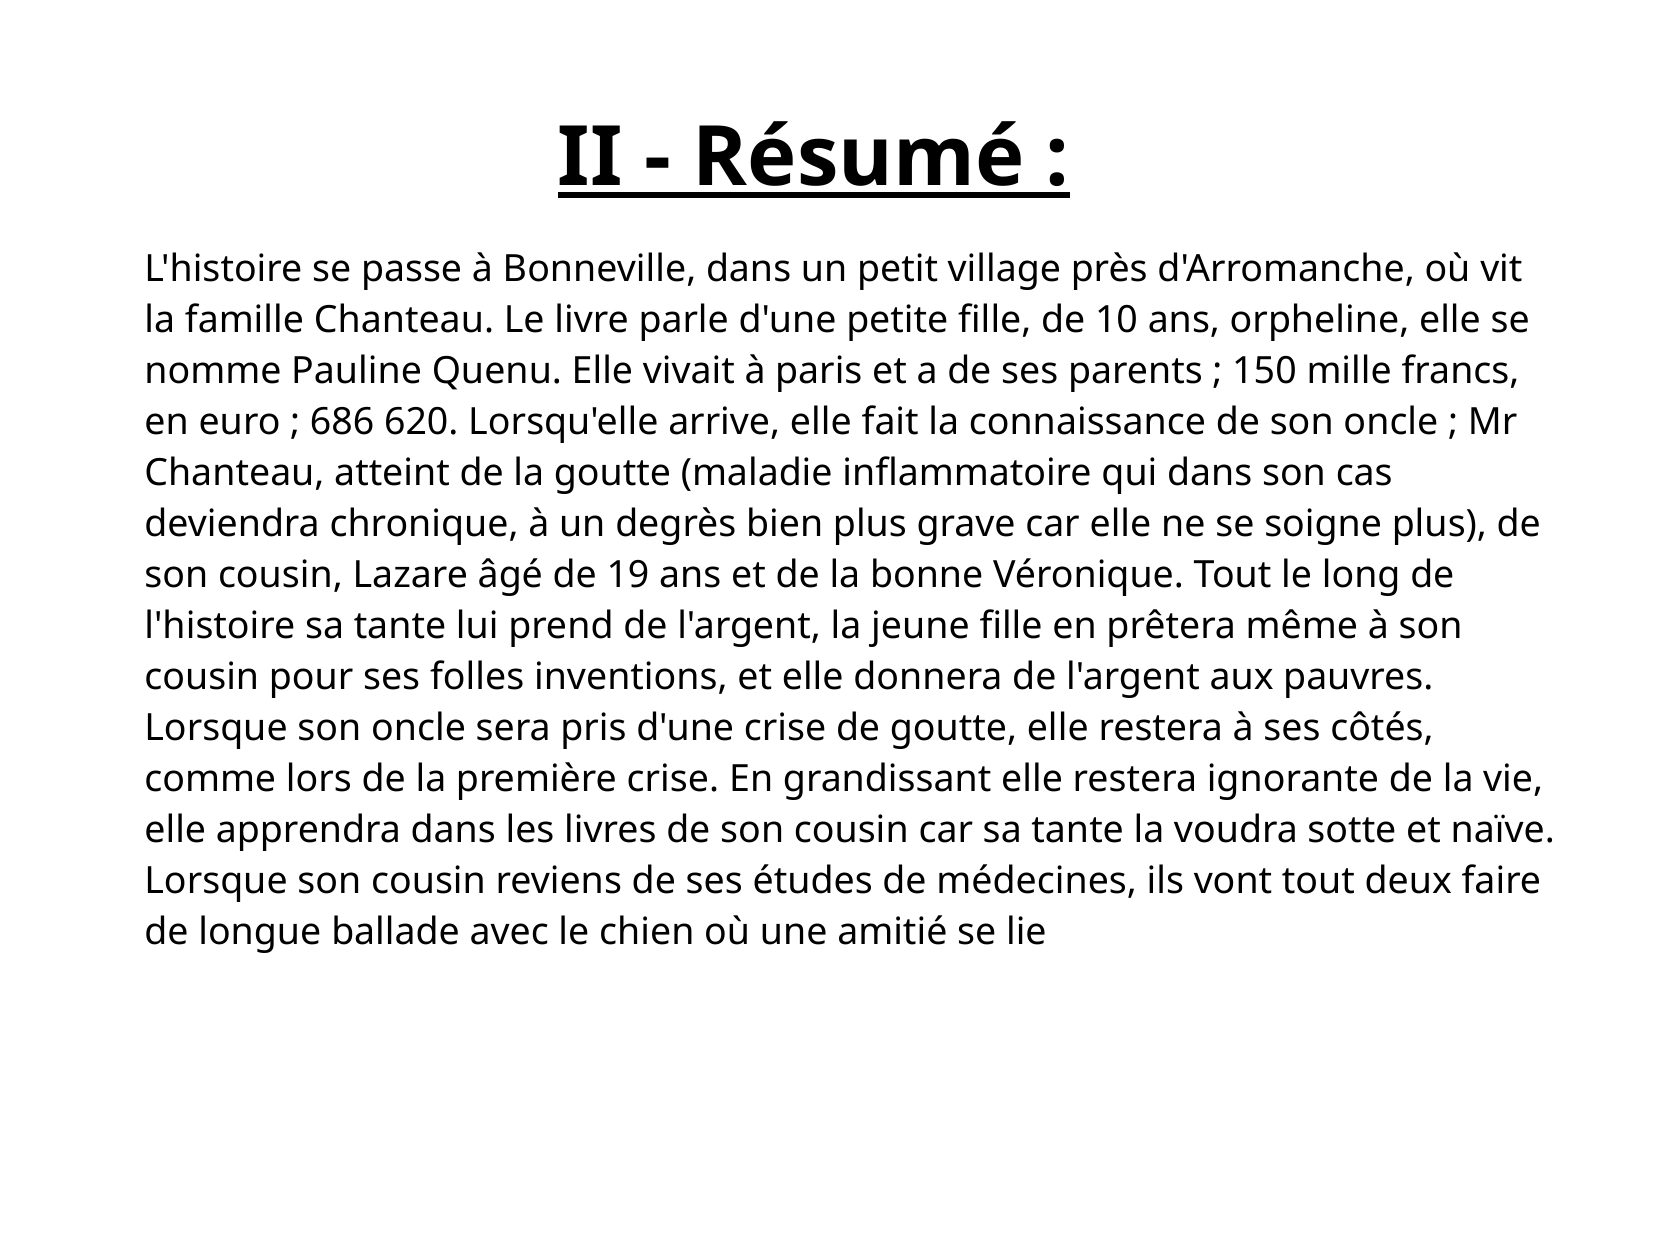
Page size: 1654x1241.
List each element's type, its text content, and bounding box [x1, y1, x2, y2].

title II - Résumé : [82, 49, 1571, 257]
list L'histoire se passe à Bonneville, dans un petit village près d'Arromanche, où vit la famille Chanteau. Le livre parle d'une petite fille, de 10 ans, orpheline, elle se nomme Pauline Quenu. Elle vivait à paris et a de ses parents ; 150 mille francs, en euro ; 686 620. Lorsqu'elle arrive, elle fait la connaissance de son oncle ; Mr Chanteau, atteint de la goutte (maladie inflammatoire qui dans son cas deviendra chronique, à un degrès bien plus grave car elle ne se soigne plus), de son cousin, Lazare âgé de 19 ans et de la bonne Véronique. Tout le long de l'histoire sa tante lui prend de l'argent, la jeune fille en prêtera même à son cousin pour ses folles inventions, et elle donnera de l'argent aux pauvres. Lorsque son oncle sera pris d'une crise de goutte, elle restera à ses côtés, comme lors de la première crise. En grandissant elle restera ignorante de la vie, elle apprendra dans les livres de son cousin car sa tante la voudra sotte et naïve. Lorsque son cousin reviens de ses études de médecines, ils vont tout deux faire de longue ballade avec le chien où une amitié se lie [73, 241, 1562, 1111]
